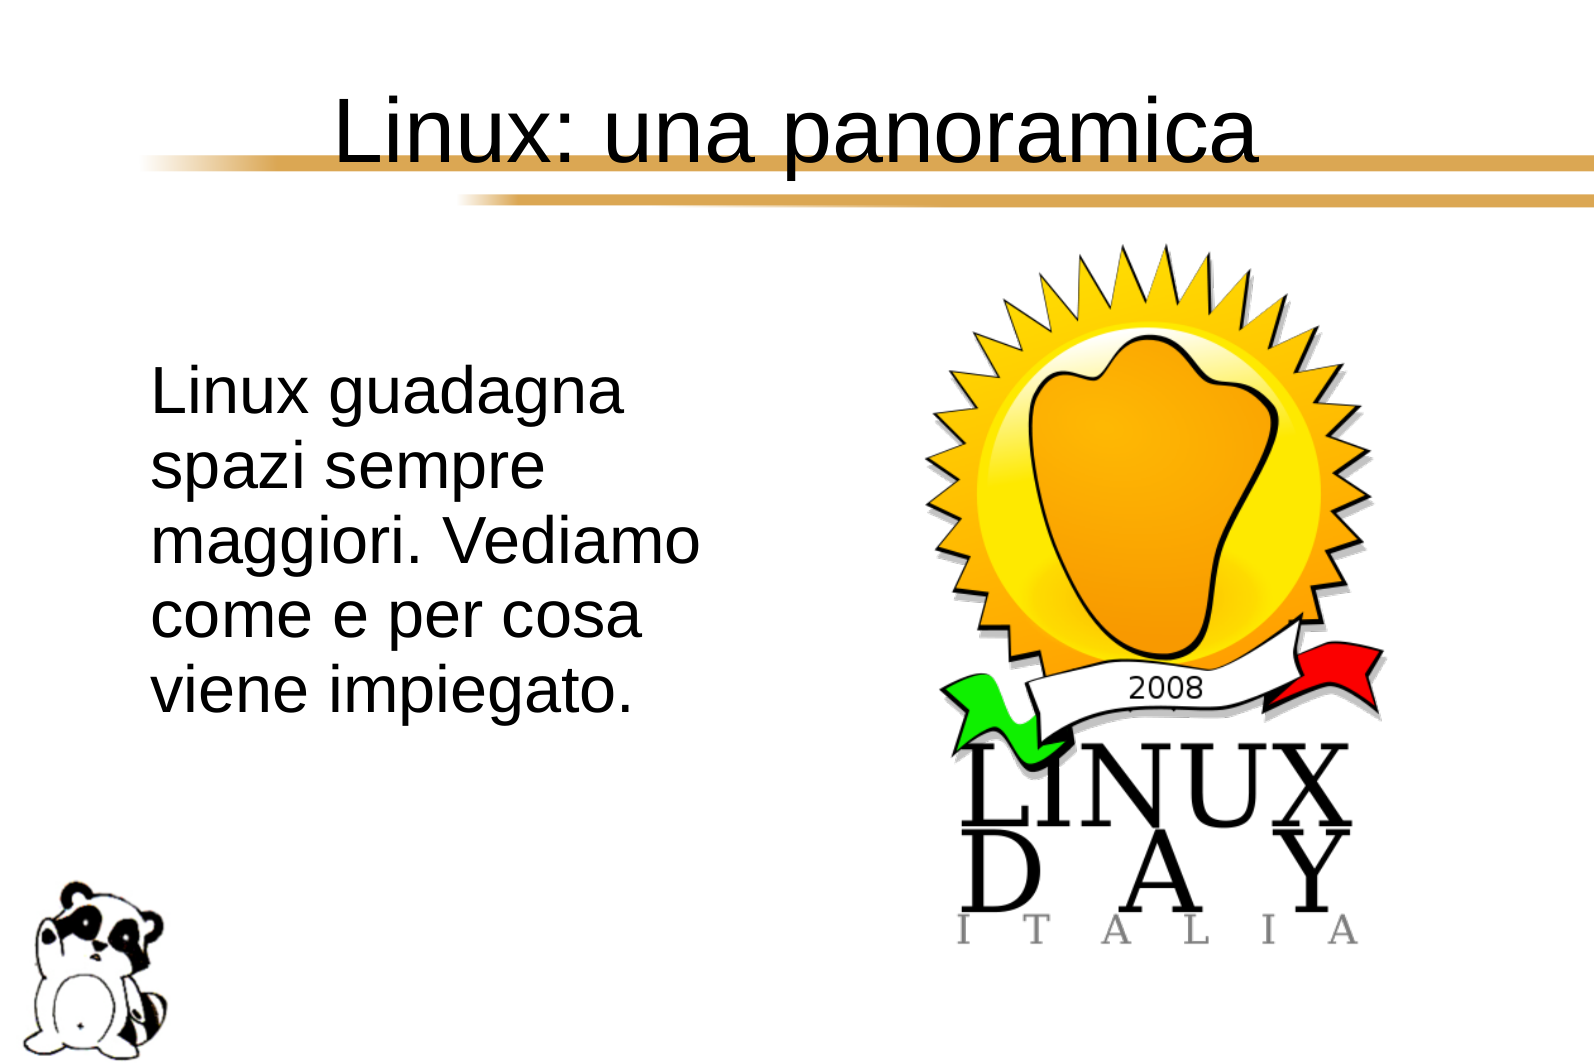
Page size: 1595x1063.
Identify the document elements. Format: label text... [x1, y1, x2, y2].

list Linux guadagna spazi sempre maggiori. Vediamo come e per cosa viene impiegato. [79, 248, 780, 951]
title Linux: una panoramica [79, 42, 1515, 220]
picture [0, 0, 1595, 1063]
